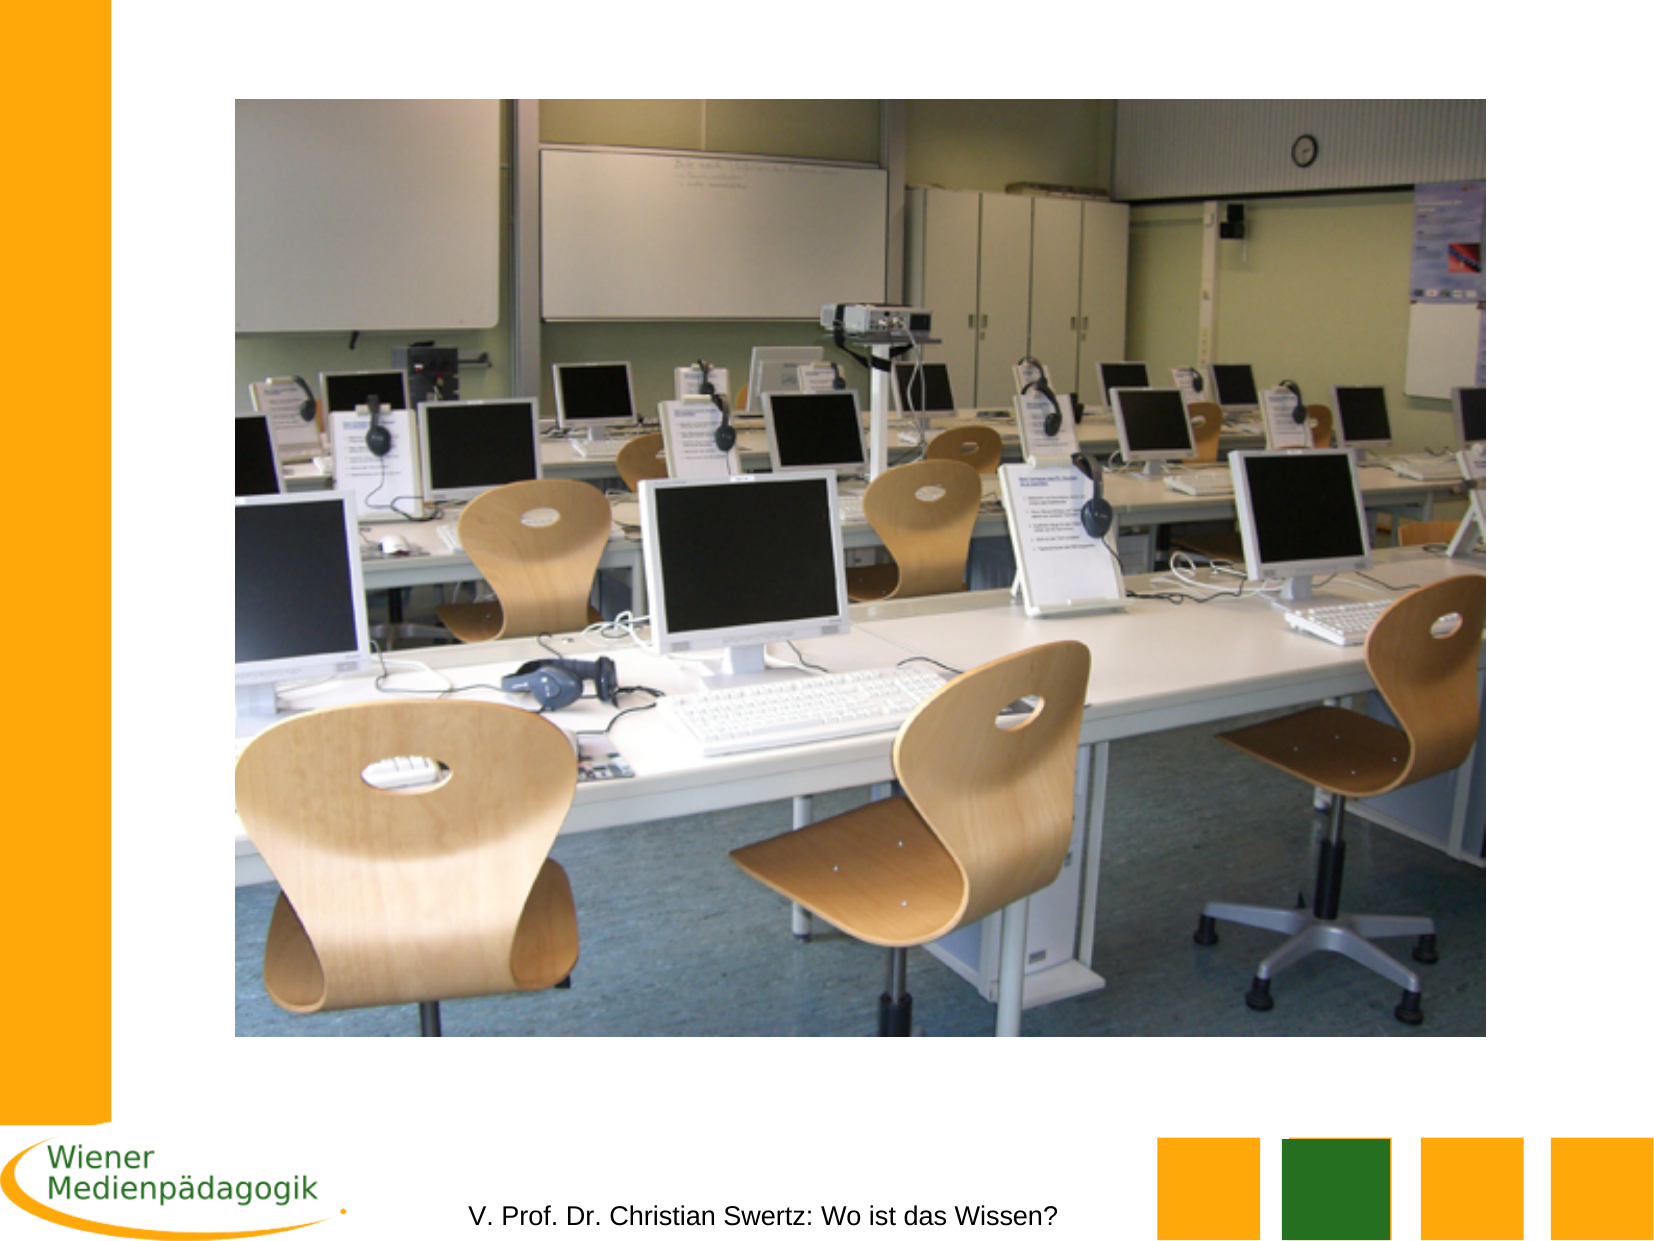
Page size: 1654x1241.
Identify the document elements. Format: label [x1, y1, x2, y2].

text_box [1281, 1139, 1391, 1241]
picture [235, 99, 1486, 1037]
picture [0, 1114, 398, 1241]
